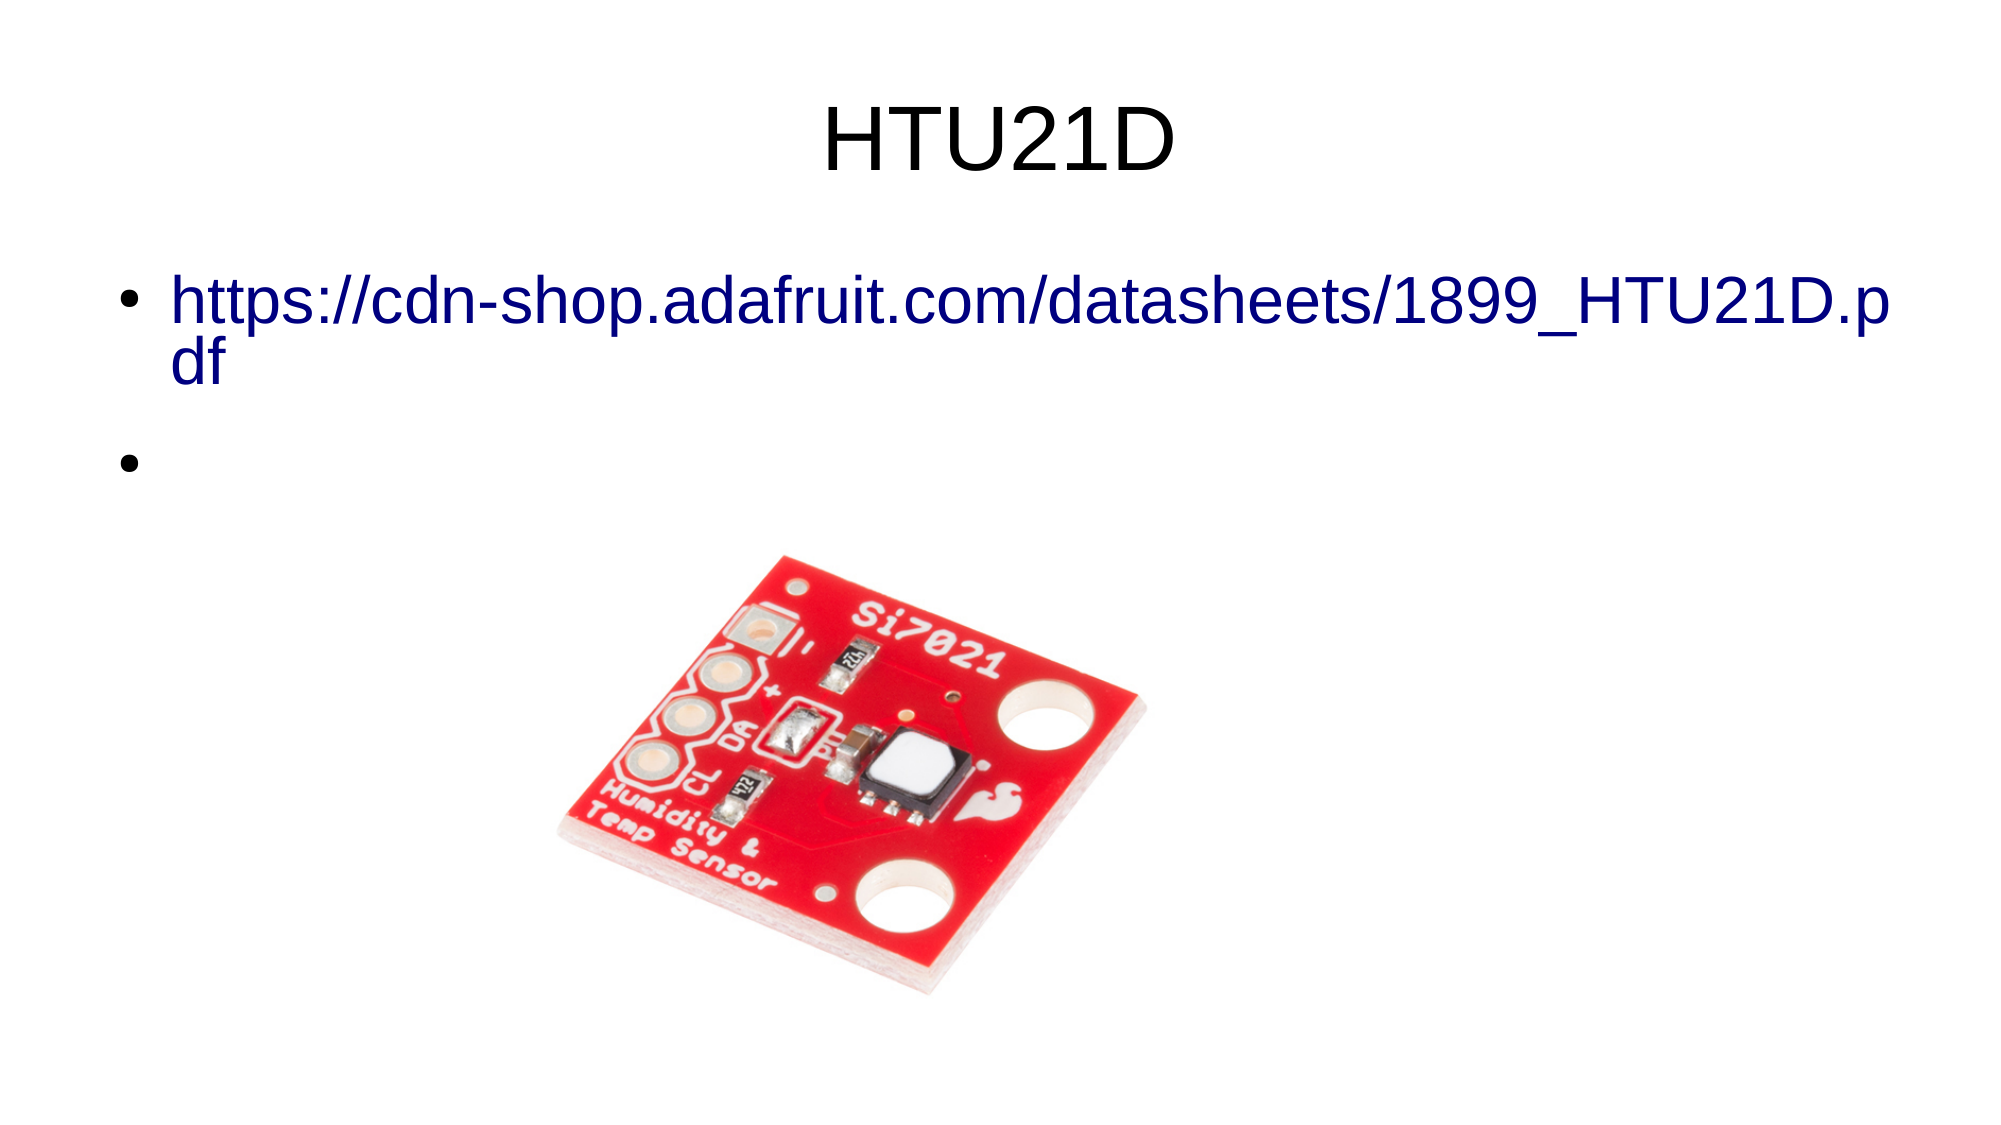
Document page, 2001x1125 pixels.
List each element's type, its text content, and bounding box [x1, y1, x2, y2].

list https://cdn-shop.adafruit.com/datasheets/1899_HTU21D.pdf [99, 263, 1900, 916]
title HTU21D [99, 44, 1900, 233]
picture [534, 455, 1171, 1092]
